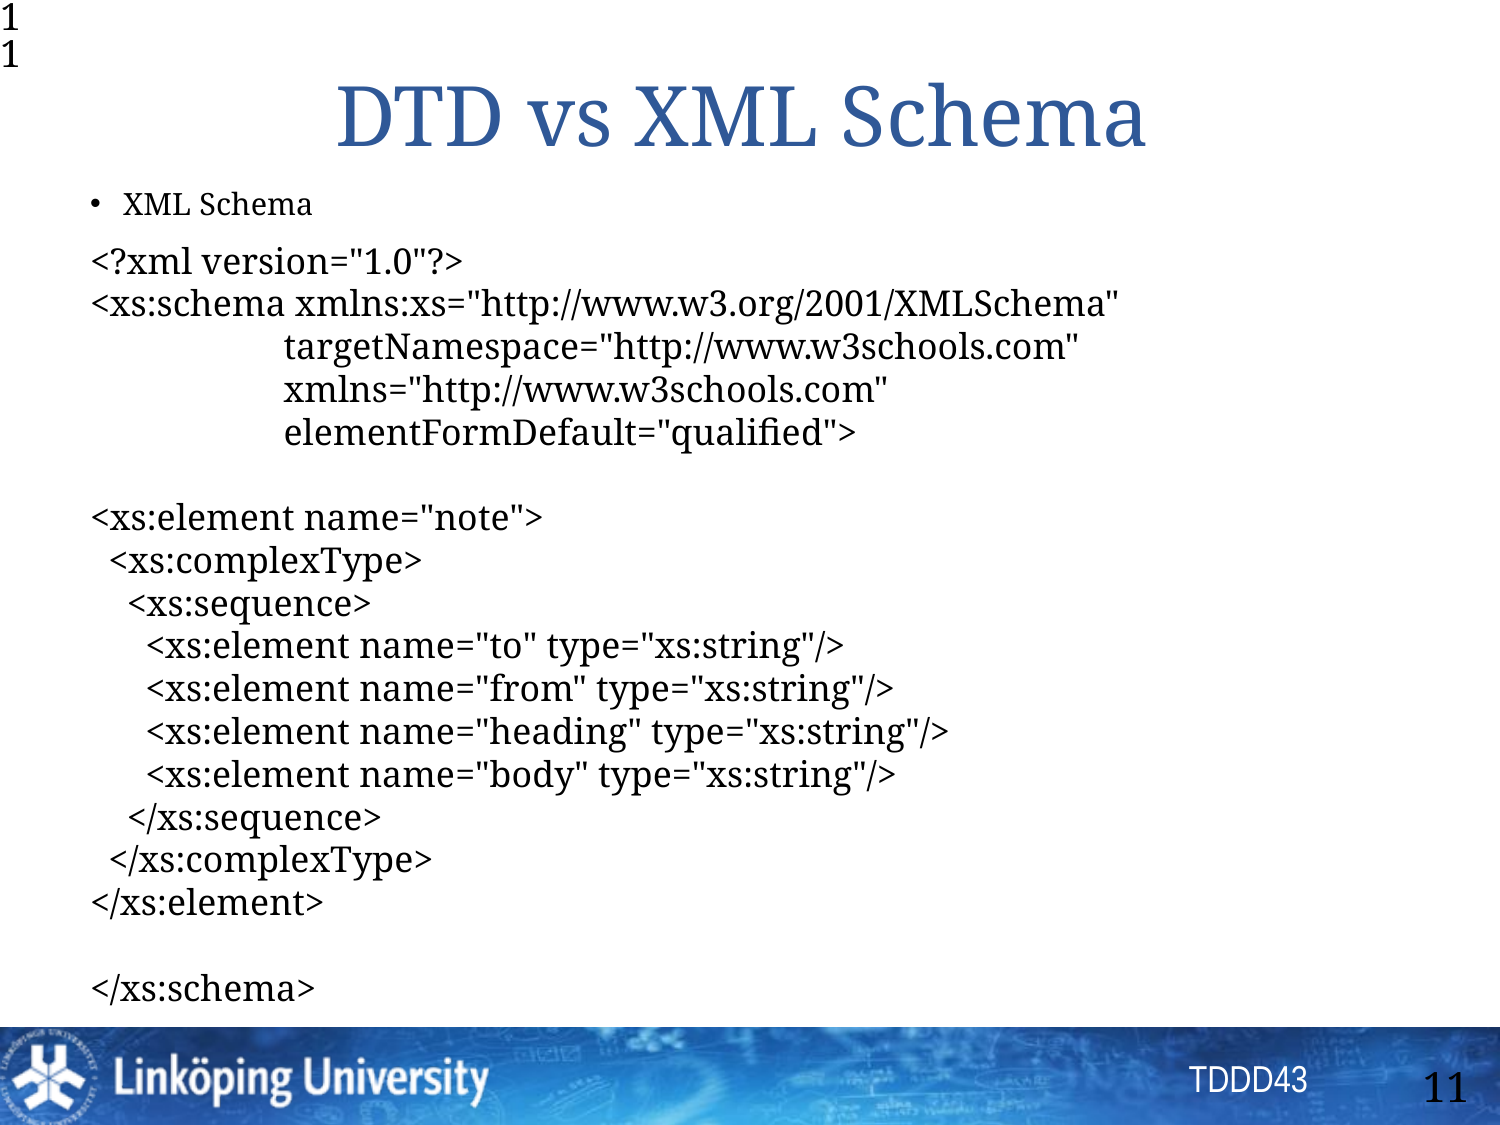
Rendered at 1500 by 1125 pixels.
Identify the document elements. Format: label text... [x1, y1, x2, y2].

picture [0, 1027, 1500, 1125]
title DTD vs XML Schema [67, 30, 1418, 171]
text_box <number> [1407, 1053, 1500, 1114]
list XML Schema <?xml version="1.0"?> <xs:schema xmlns:xs="http://www.w3.org/2001/XMLSchema" targetNamespace="http://www.w3schools.com" xmlns="http://www.w3schools.com" elementFormDefault="qualified"> <xs:element name="note"> <xs:complexType> <xs:sequence> <xs:element name="to" type="xs:string"/> <xs:element name="from" type="xs:string"/> <xs:element name="heading" type="xs:string"/> <xs:element name="body" type="xs:string"/> </xs:sequence> </xs:complexType> </xs:element> </xs:schema> [75, 176, 1425, 1023]
